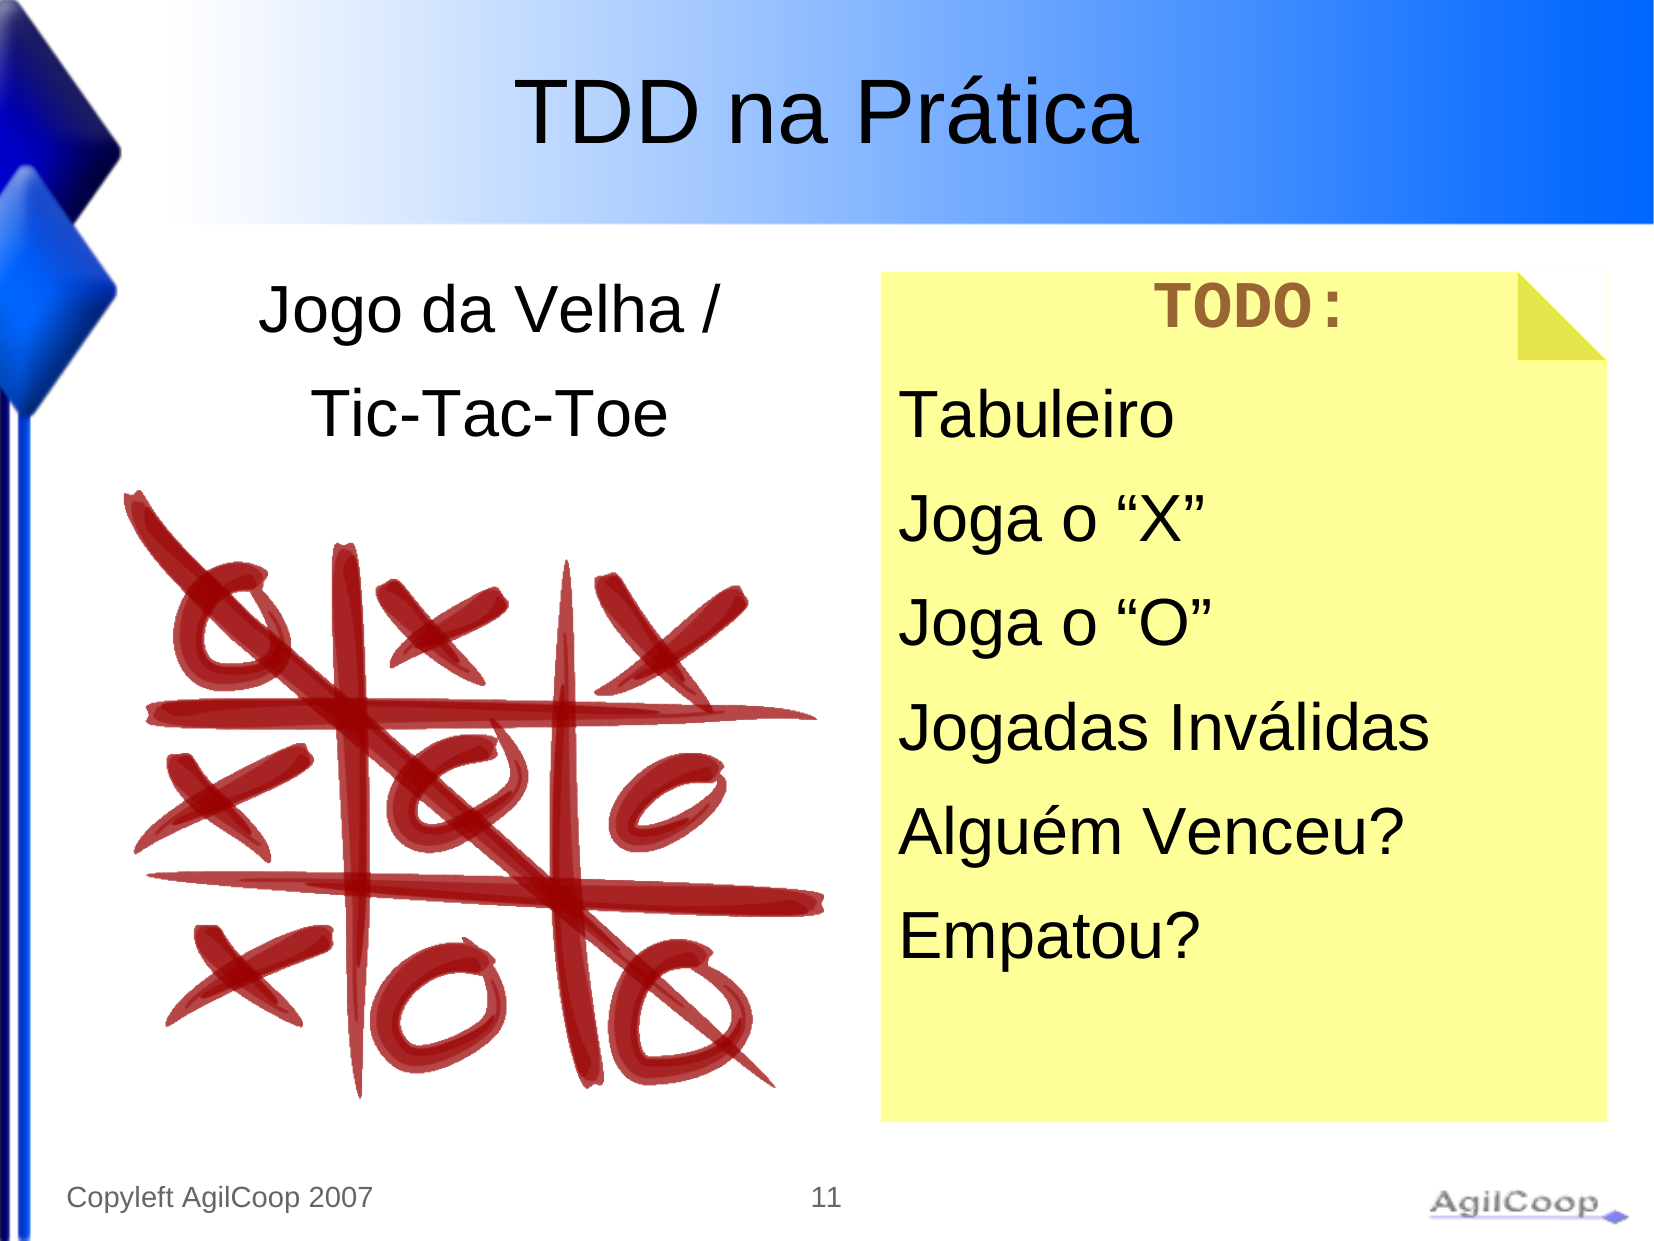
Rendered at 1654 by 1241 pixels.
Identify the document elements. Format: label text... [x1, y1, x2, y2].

list Jogo da Velha / Tic-Tac-Toe [118, 271, 845, 466]
list TODO: Tabuleiro Joga o “X” Joga o “O” Jogadas Inválidas Alguém Venceu? Empatou? [880, 271, 1607, 1123]
text_box [1517, 271, 1607, 361]
title TDD na Prática [82, 8, 1571, 216]
picture [0, 0, 1654, 1241]
